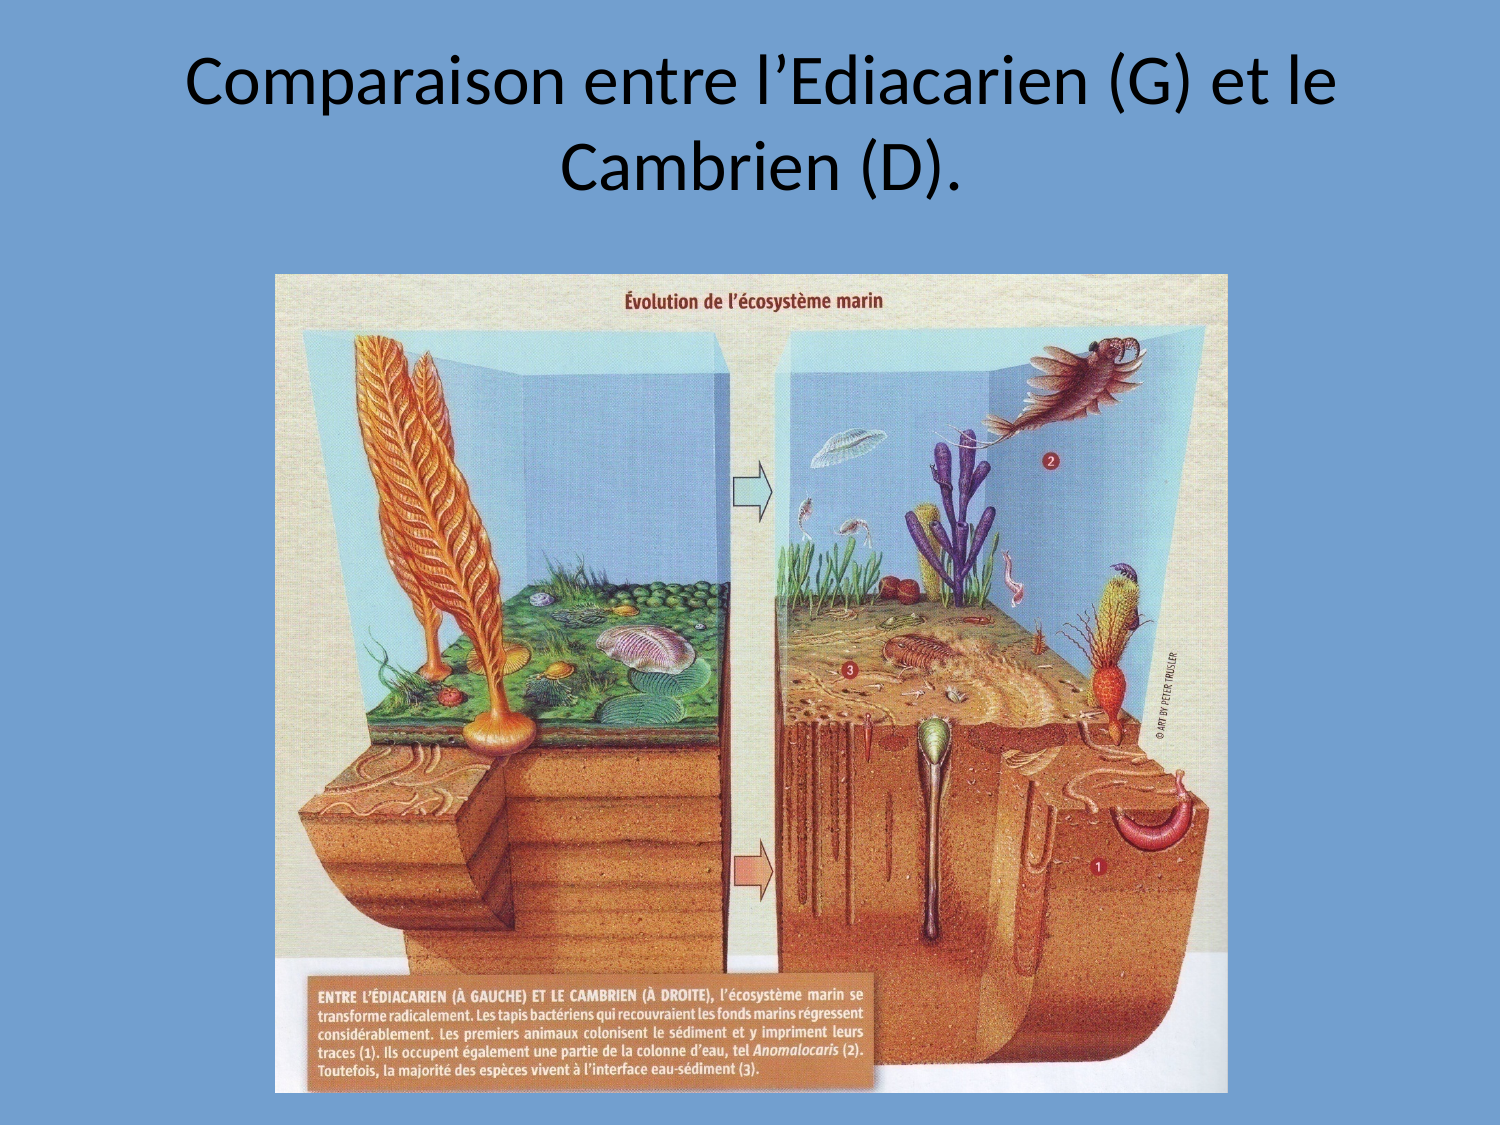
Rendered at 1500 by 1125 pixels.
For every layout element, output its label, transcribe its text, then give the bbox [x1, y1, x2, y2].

picture [275, 274, 1228, 1093]
text_box Comparaison entre l’Ediacarien (G) et le Cambrien (D). [124, 24, 1400, 213]
